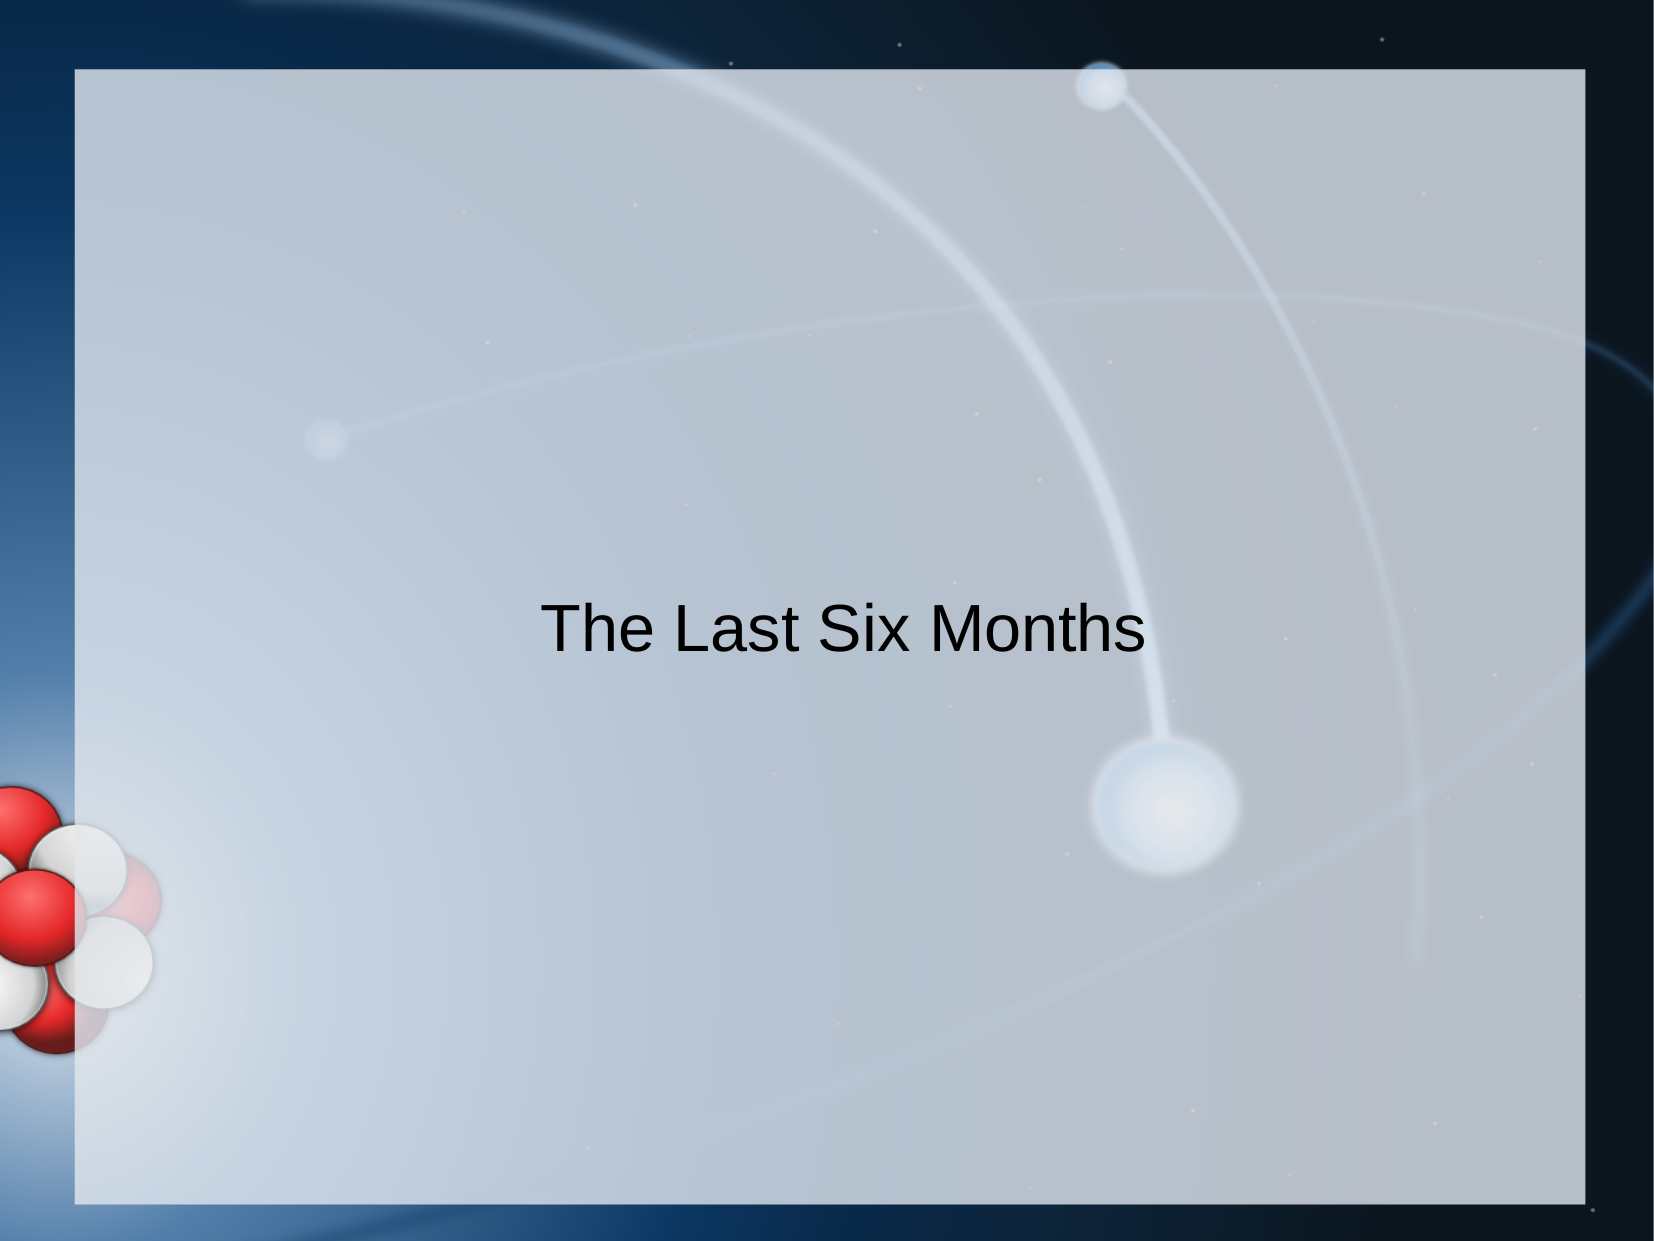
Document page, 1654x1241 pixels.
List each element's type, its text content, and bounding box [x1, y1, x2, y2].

picture [0, 0, 1654, 1241]
text_box The Last Six Months [82, 49, 1571, 1200]
